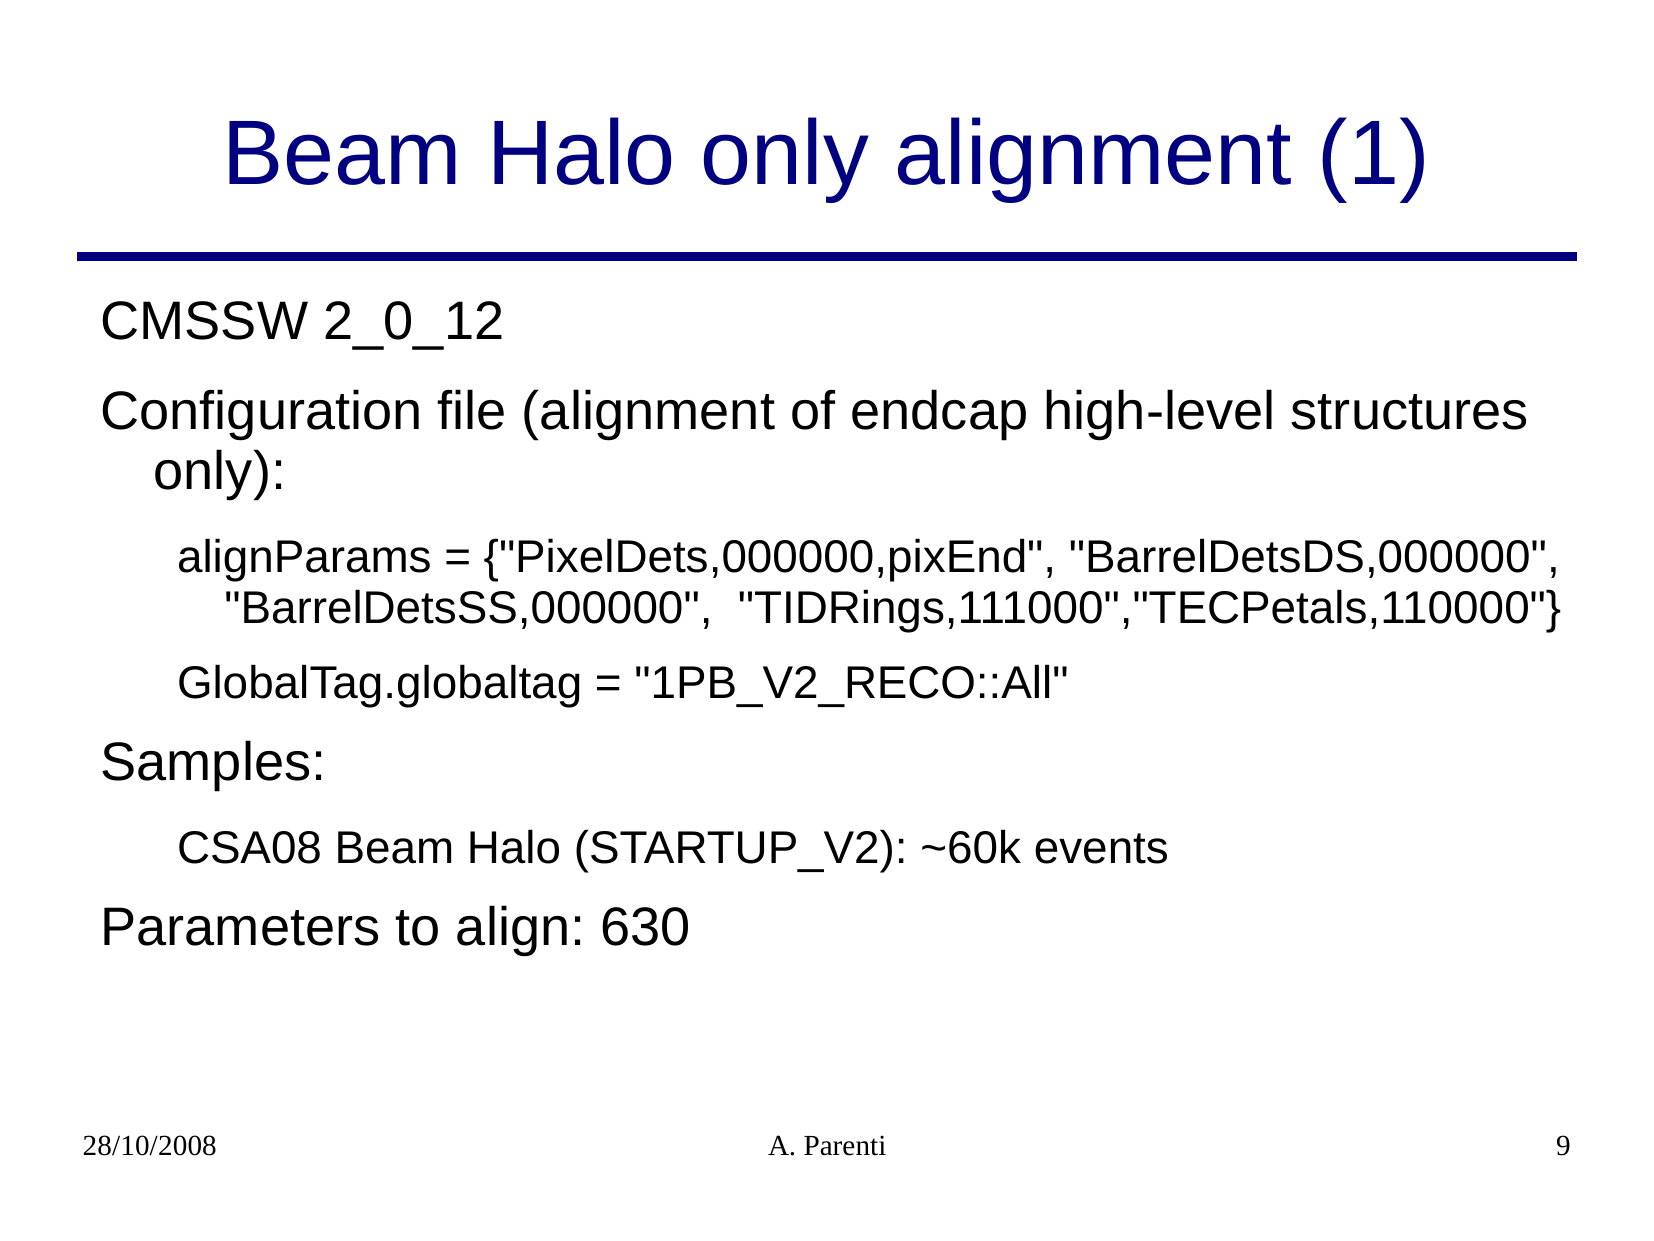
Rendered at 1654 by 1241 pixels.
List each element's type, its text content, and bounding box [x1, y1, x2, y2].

title Beam Halo only alignment (1) [82, 56, 1571, 250]
list CMSSW 2_0_12 Configuration file (alignment of endcap high-level structures only): alignParams = {"PixelDets,000000,pixEnd", "BarrelDetsDS,000000", "BarrelDetsSS,000000", "TIDRings,111000","TECPetals,110000"} GlobalTag.globaltag = "1PB_V2_RECO::All" Samples: CSA08 Beam Halo (STARTUP_V2): ~60k events Parameters to align: 630 [82, 290, 1571, 1094]
